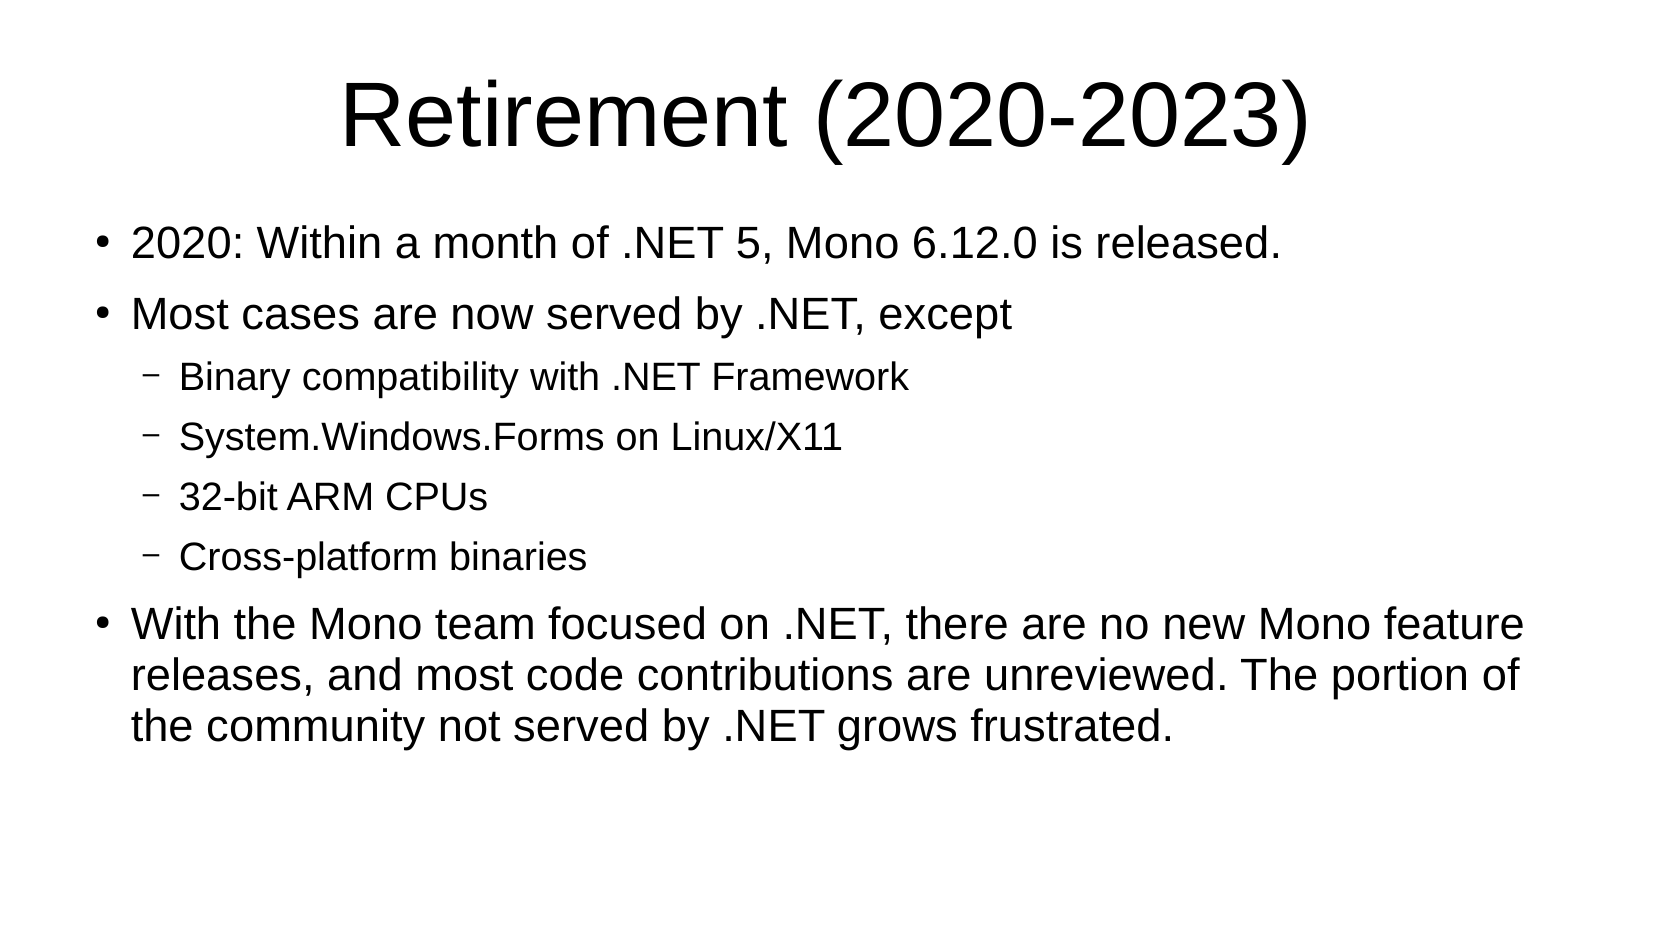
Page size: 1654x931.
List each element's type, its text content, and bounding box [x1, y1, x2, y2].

list 2020: Within a month of .NET 5, Mono 6.12.0 is released. Most cases are now served by .NET, except Binary compatibility with .NET Framework System.Windows.Forms on Linux/X11 32-bit ARM CPUs Cross-platform binaries With the Mono team focused on .NET, there are no new Mono feature releases, and most code contributions are unreviewed. The portion of the community not served by .NET grows frustrated. [82, 217, 1571, 758]
title Retirement (2020-2023) [82, 37, 1571, 193]
